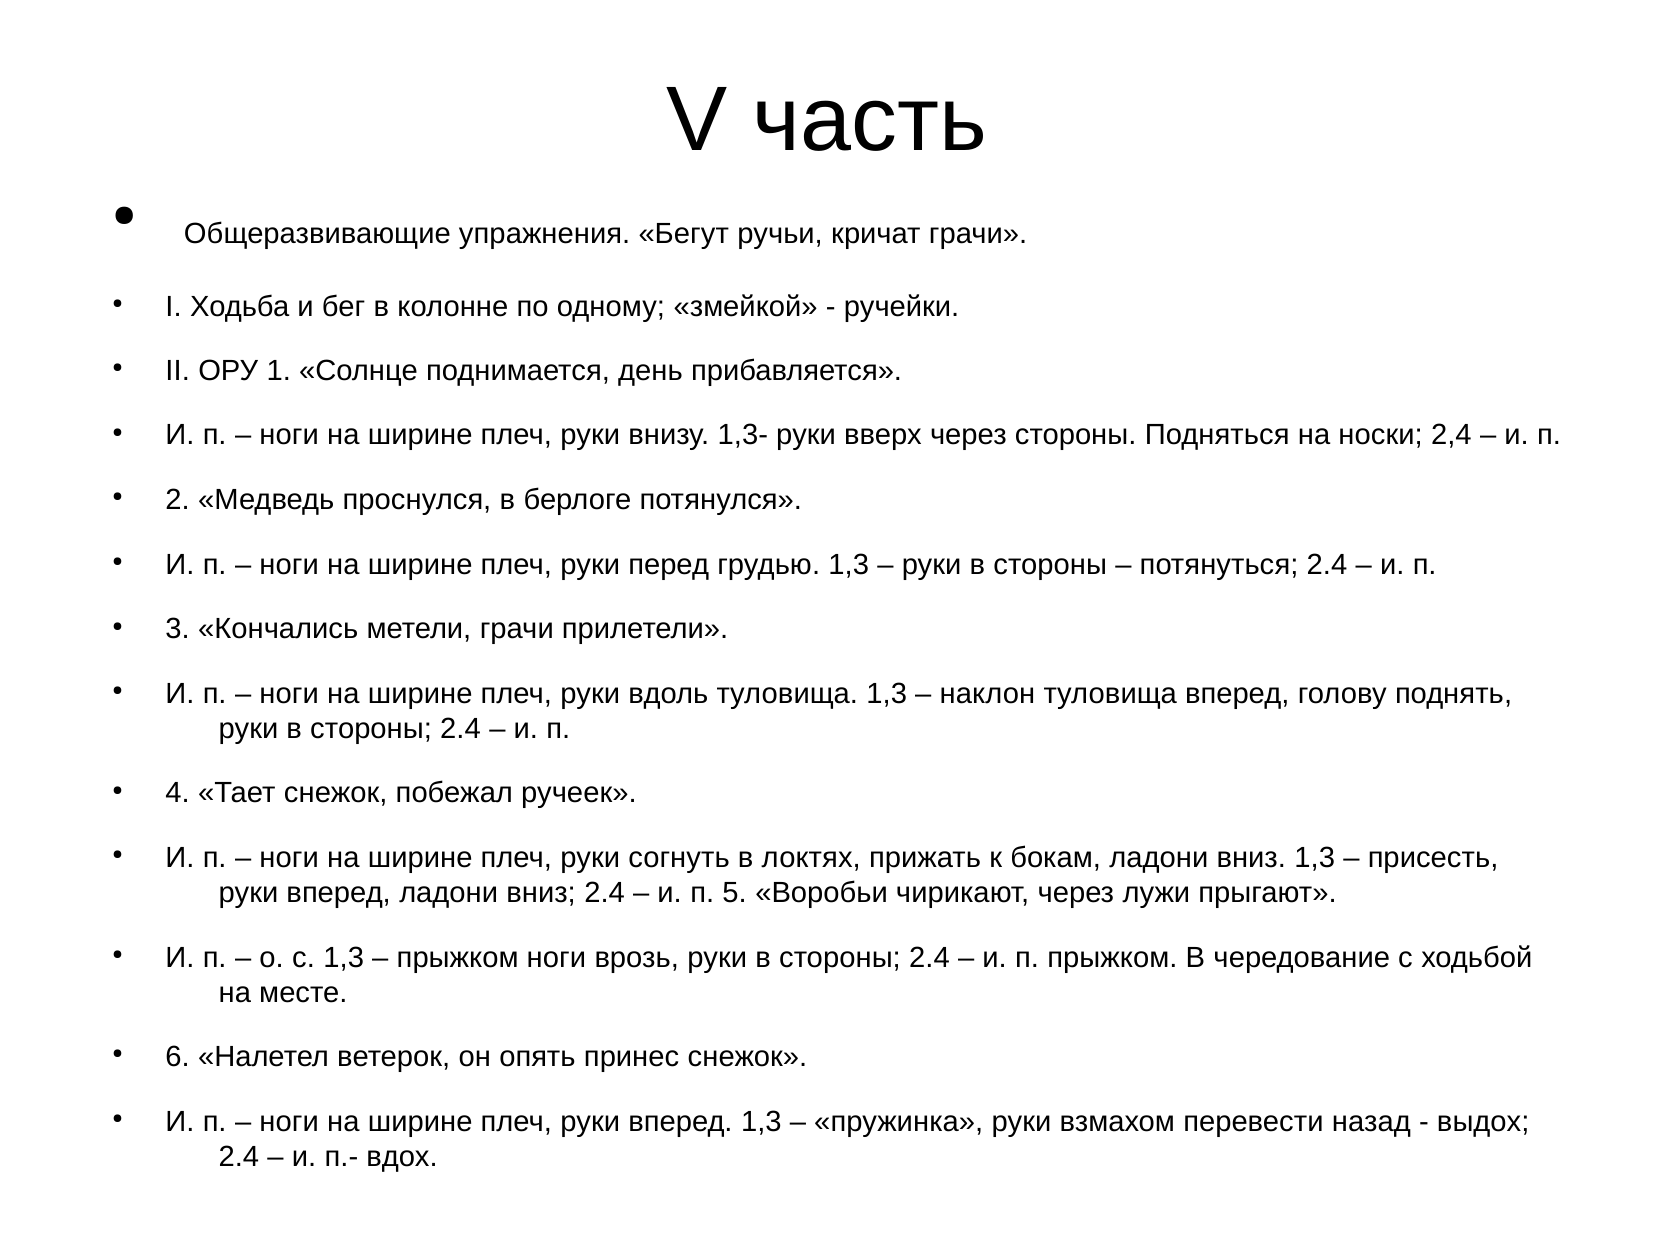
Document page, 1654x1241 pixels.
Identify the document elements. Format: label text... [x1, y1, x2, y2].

title V часть [82, 49, 1571, 178]
list Общеразвивающие упражнения. «Бегут ручьи, кричат грачи». I. Ходьба и бег в колонне по одному; «змейкой» - ручейки. II. ОРУ 1. «Солнце поднимается, день прибавляется». И. п. – ноги на ширине плеч, руки внизу. 1,3- руки вверх через стороны. Подняться на носки; 2,4 – и. п. 2. «Медведь проснулся, в берлоге потянулся». И. п. – ноги на ширине плеч, руки перед грудью. 1,3 – руки в стороны – потянуться; 2.4 – и. п. 3. «Кончались метели, грачи прилетели». И. п. – ноги на ширине плеч, руки вдоль туловища. 1,3 – наклон туловища вперед, голову поднять, руки в стороны; 2.4 – и. п. 4. «Тает снежок, побежал ручеек». И. п. – ноги на ширине плеч, руки согнуть в локтях, прижать к бокам, ладони вниз. 1,3 – присесть, руки вперед, ладони вниз; 2.4 – и. п. 5. «Воробьи чирикают, через лужи прыгают». И. п. – о. с. 1,3 – прыжком ноги врозь, руки в стороны; 2.4 – и. п. прыжком. В чередование с ходьбой на месте. 6. «Налетел ветерок, он опять принес снежок». И. п. – ноги на ширине плеч, руки вперед. 1,3 – «пружинка», руки взмахом перевести назад - выдох; 2.4 – и. п.- вдох. [76, 177, 1565, 1241]
